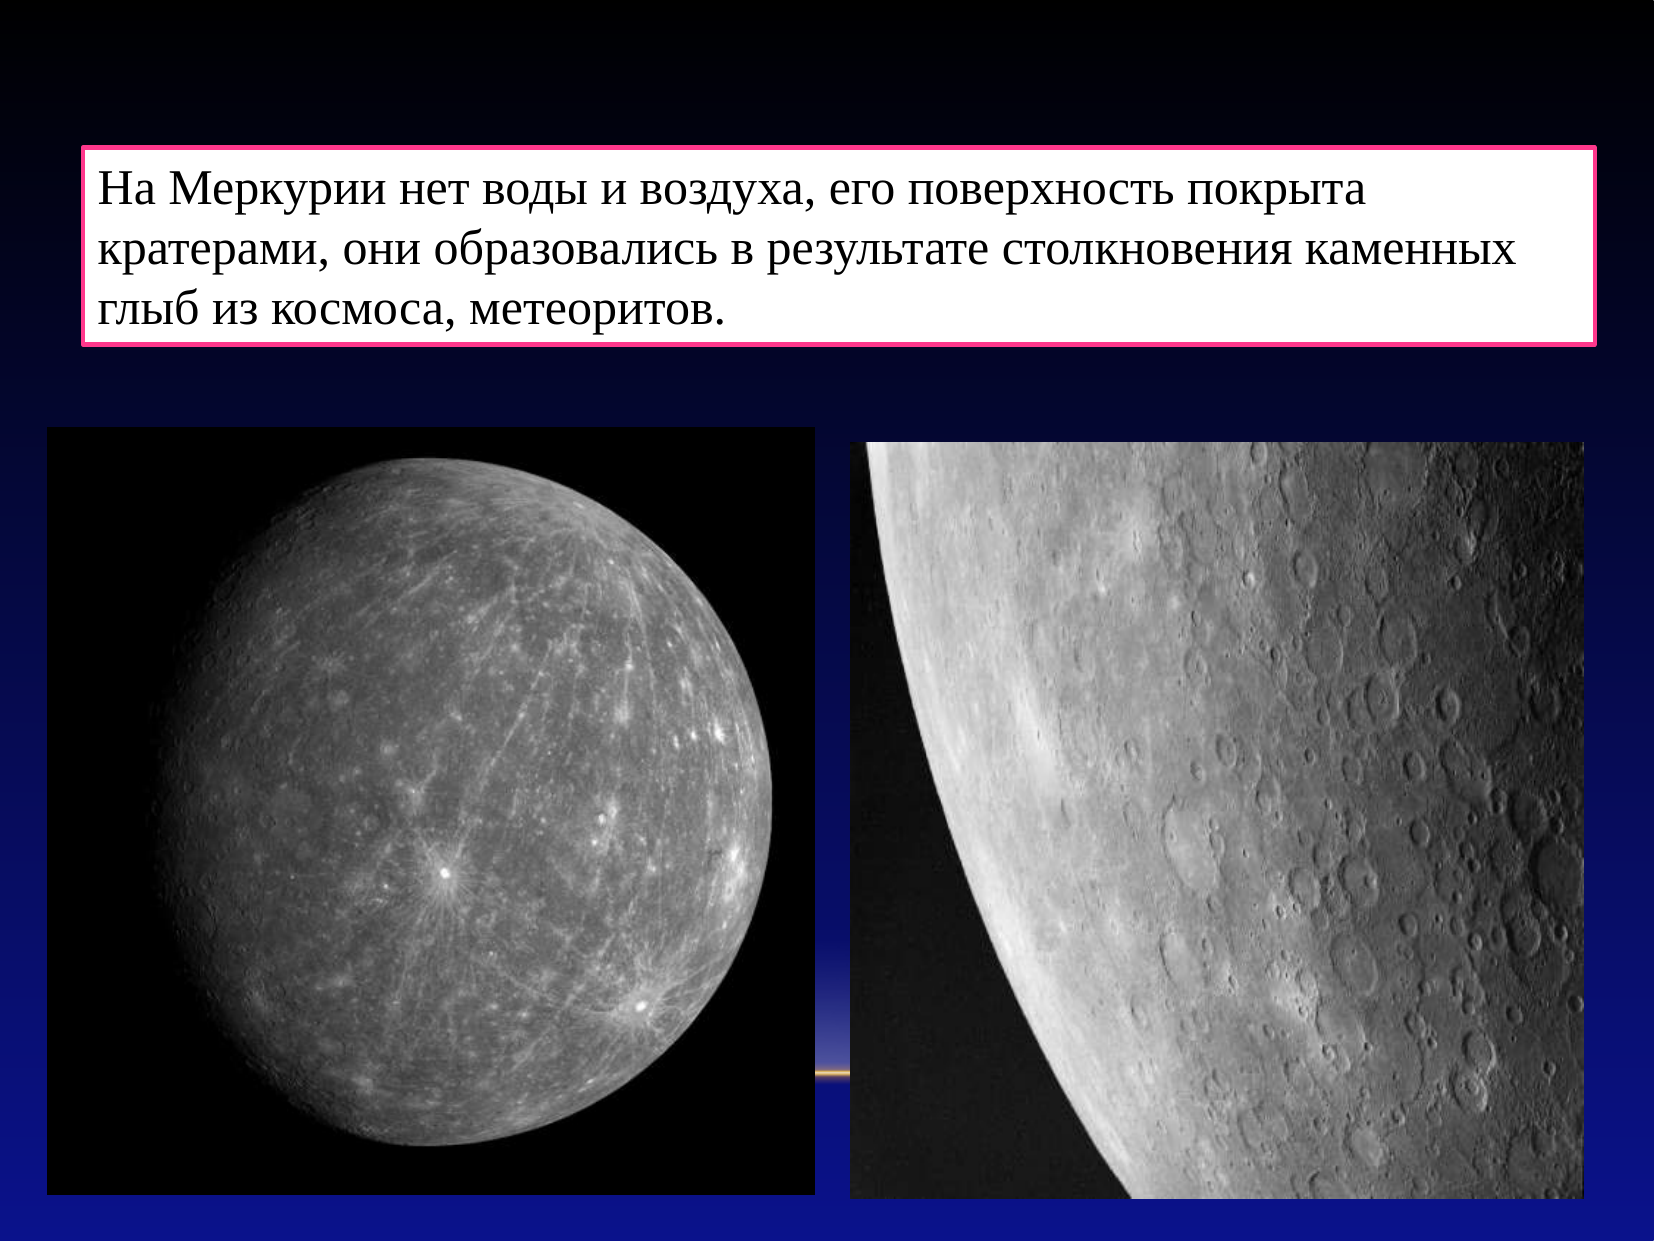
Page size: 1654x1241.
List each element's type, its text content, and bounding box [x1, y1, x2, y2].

text_box На Меркурии нет воды и воздуха, его поверхность покрыта кратерами, они образовались в результате столкновения каменных глыб из космоса, метеоритов. [82, 147, 1595, 345]
picture [47, 427, 815, 1195]
picture [850, 442, 1584, 1199]
